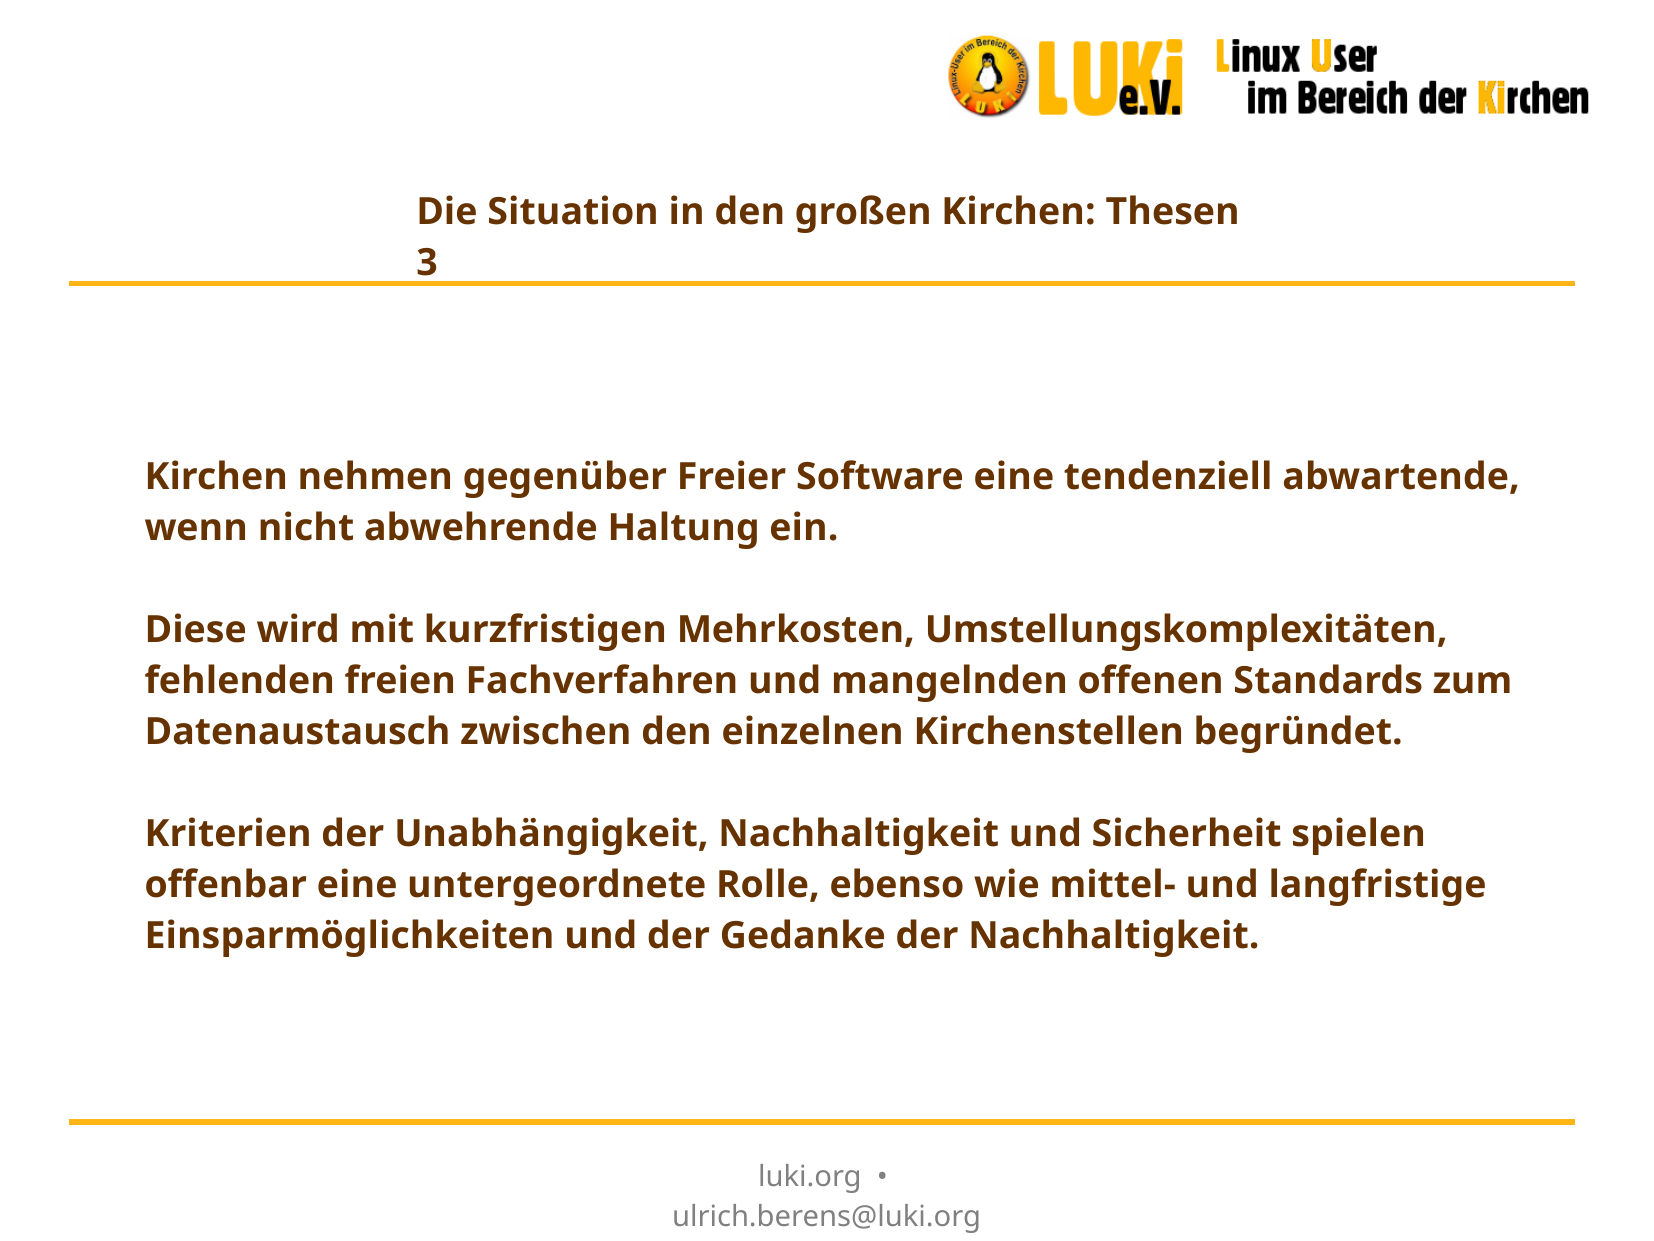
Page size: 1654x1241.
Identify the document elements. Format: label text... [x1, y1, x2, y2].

text_box luki.org • ulrich.berens@luki.org [590, 1144, 1063, 1201]
text_box Die Situation in den großen Kirchen: Thesen 3 [401, 177, 1270, 236]
text_box Kirchen nehmen gegenüber Freier Software eine tendenziell abwartende, wenn nicht abwehrende Haltung ein. Diese wird mit kurzfristigen Mehrkosten, Umstellungskomplexitäten, fehlenden freien Fachverfahren und mangelnden offenen Standards zum Datenaustausch zwischen den einzelnen Kirchenstellen begründet. Kriterien der Unabhängigkeit, Nachhaltigkeit und Sicherheit spielen offenbar eine untergeordnete Rolle, ebenso wie mittel- und langfristige Einsparmöglichkeiten und der Gedanke der Nachhaltigkeit. [129, 441, 1565, 897]
picture [944, 29, 1595, 126]
